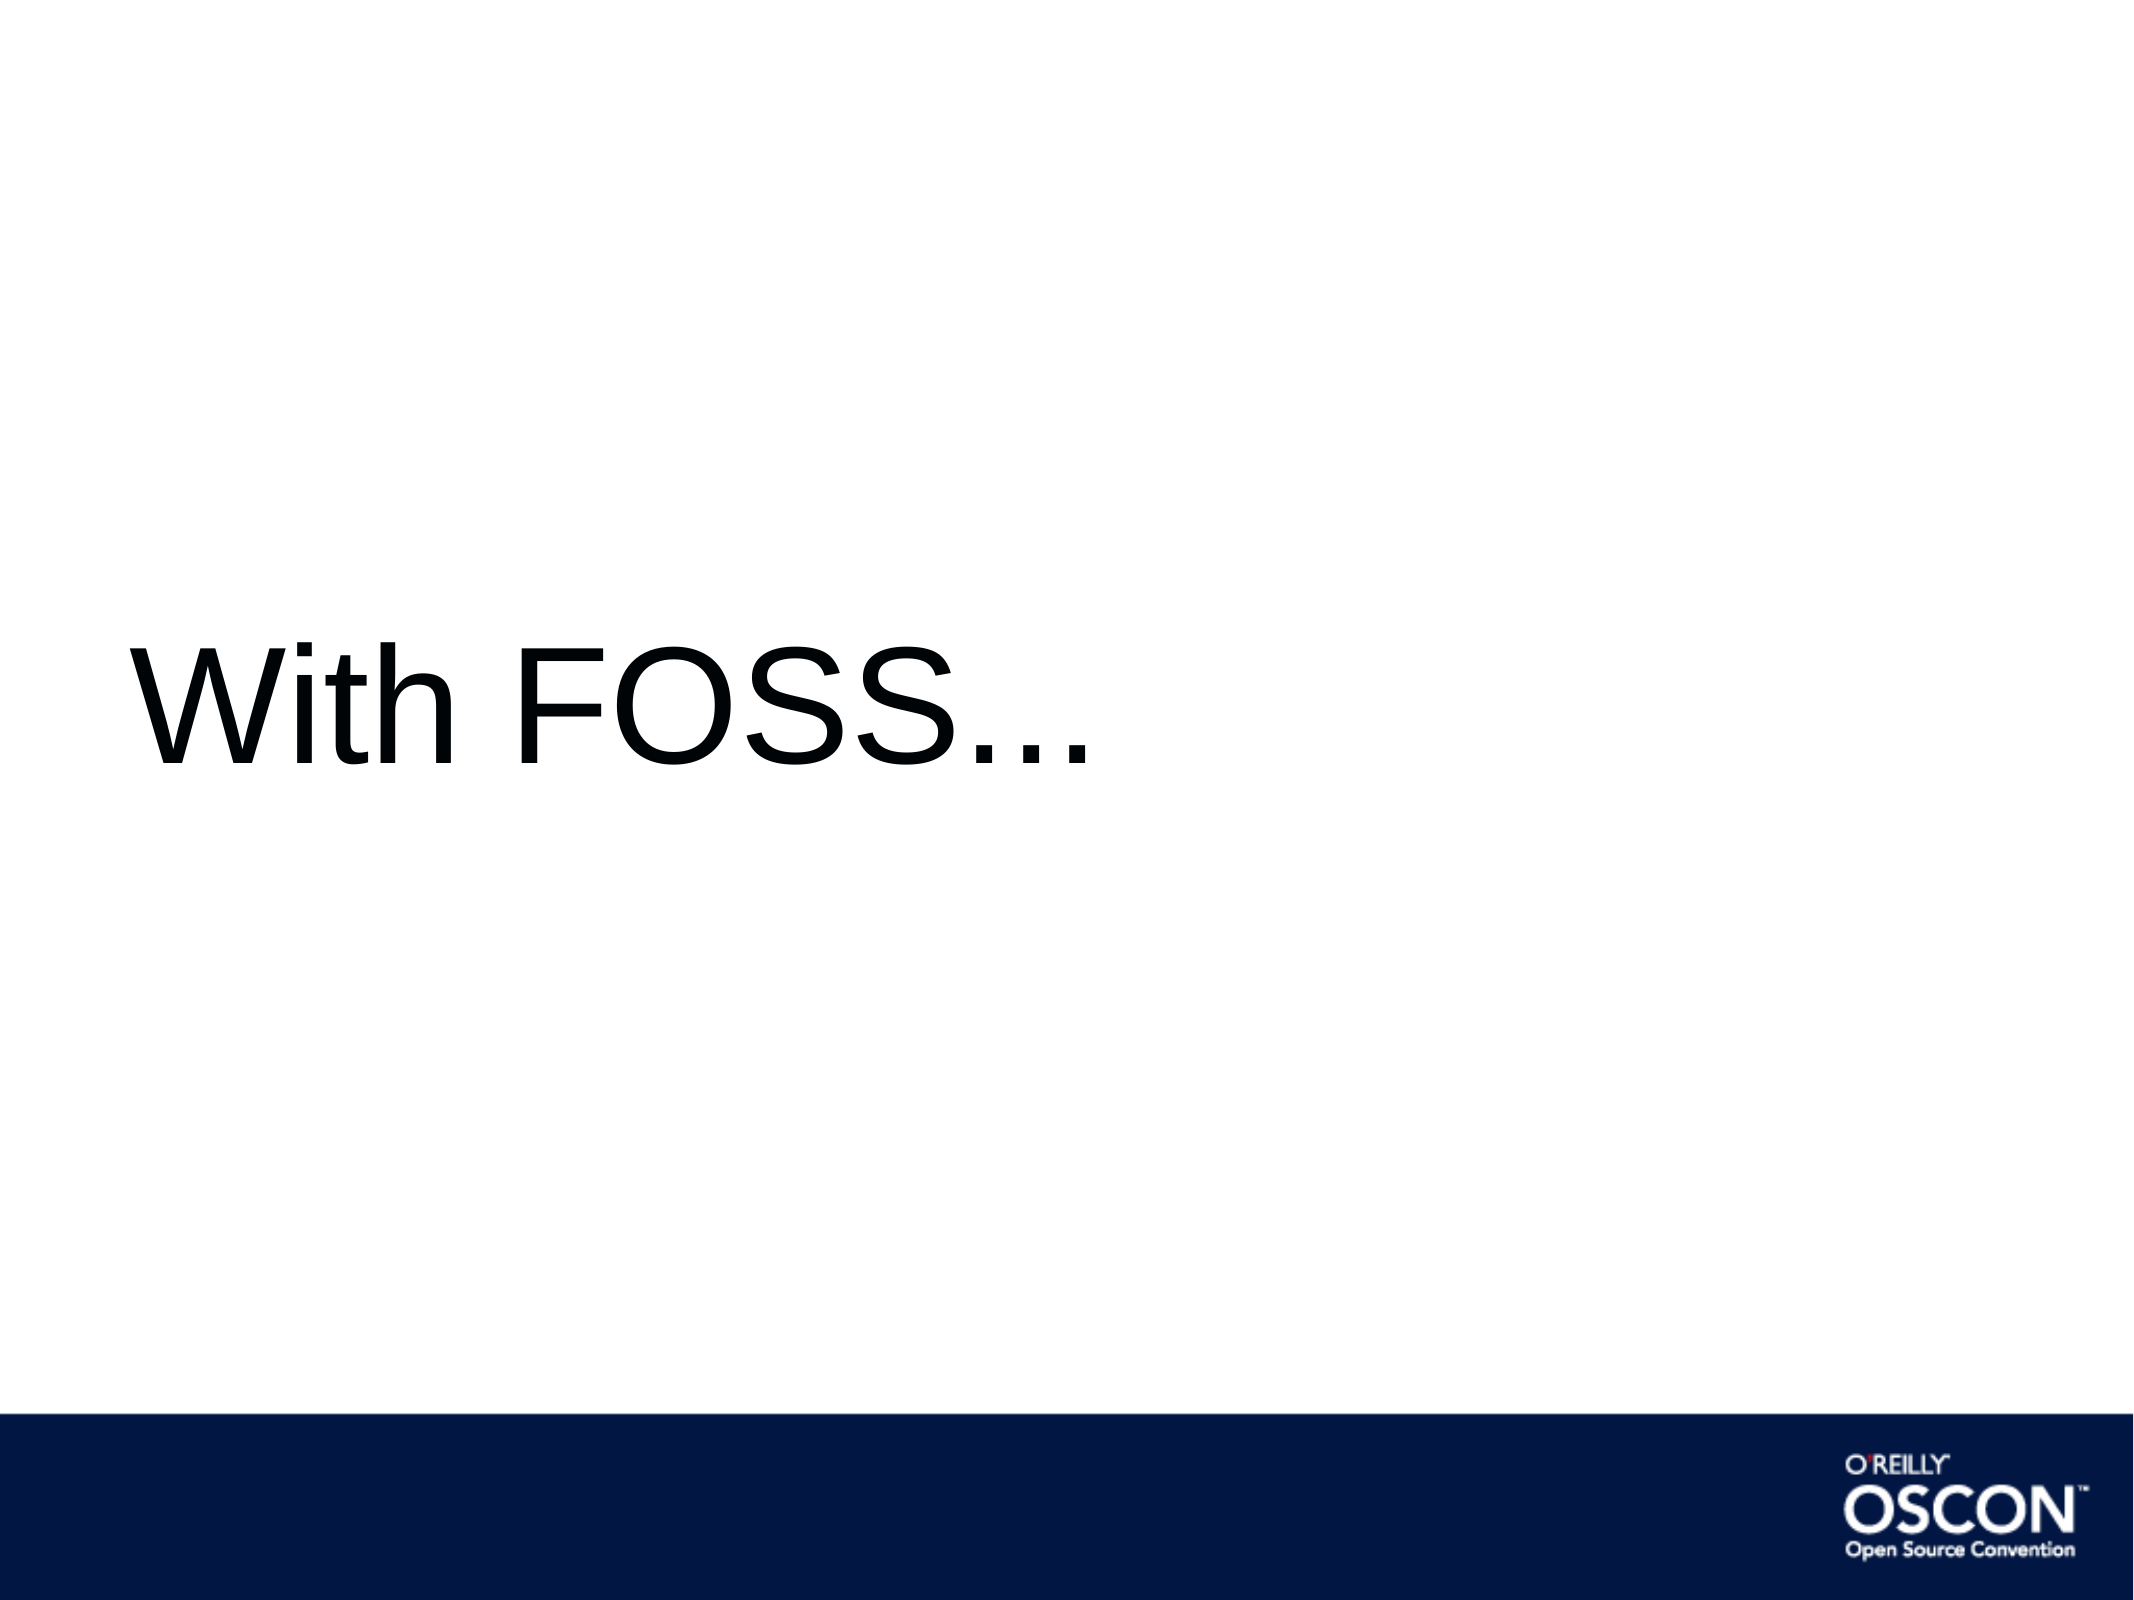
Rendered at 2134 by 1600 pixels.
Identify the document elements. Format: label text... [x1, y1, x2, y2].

subtitle With FOSS... [41, 95, 2094, 1323]
picture [0, 0, 2134, 1600]
